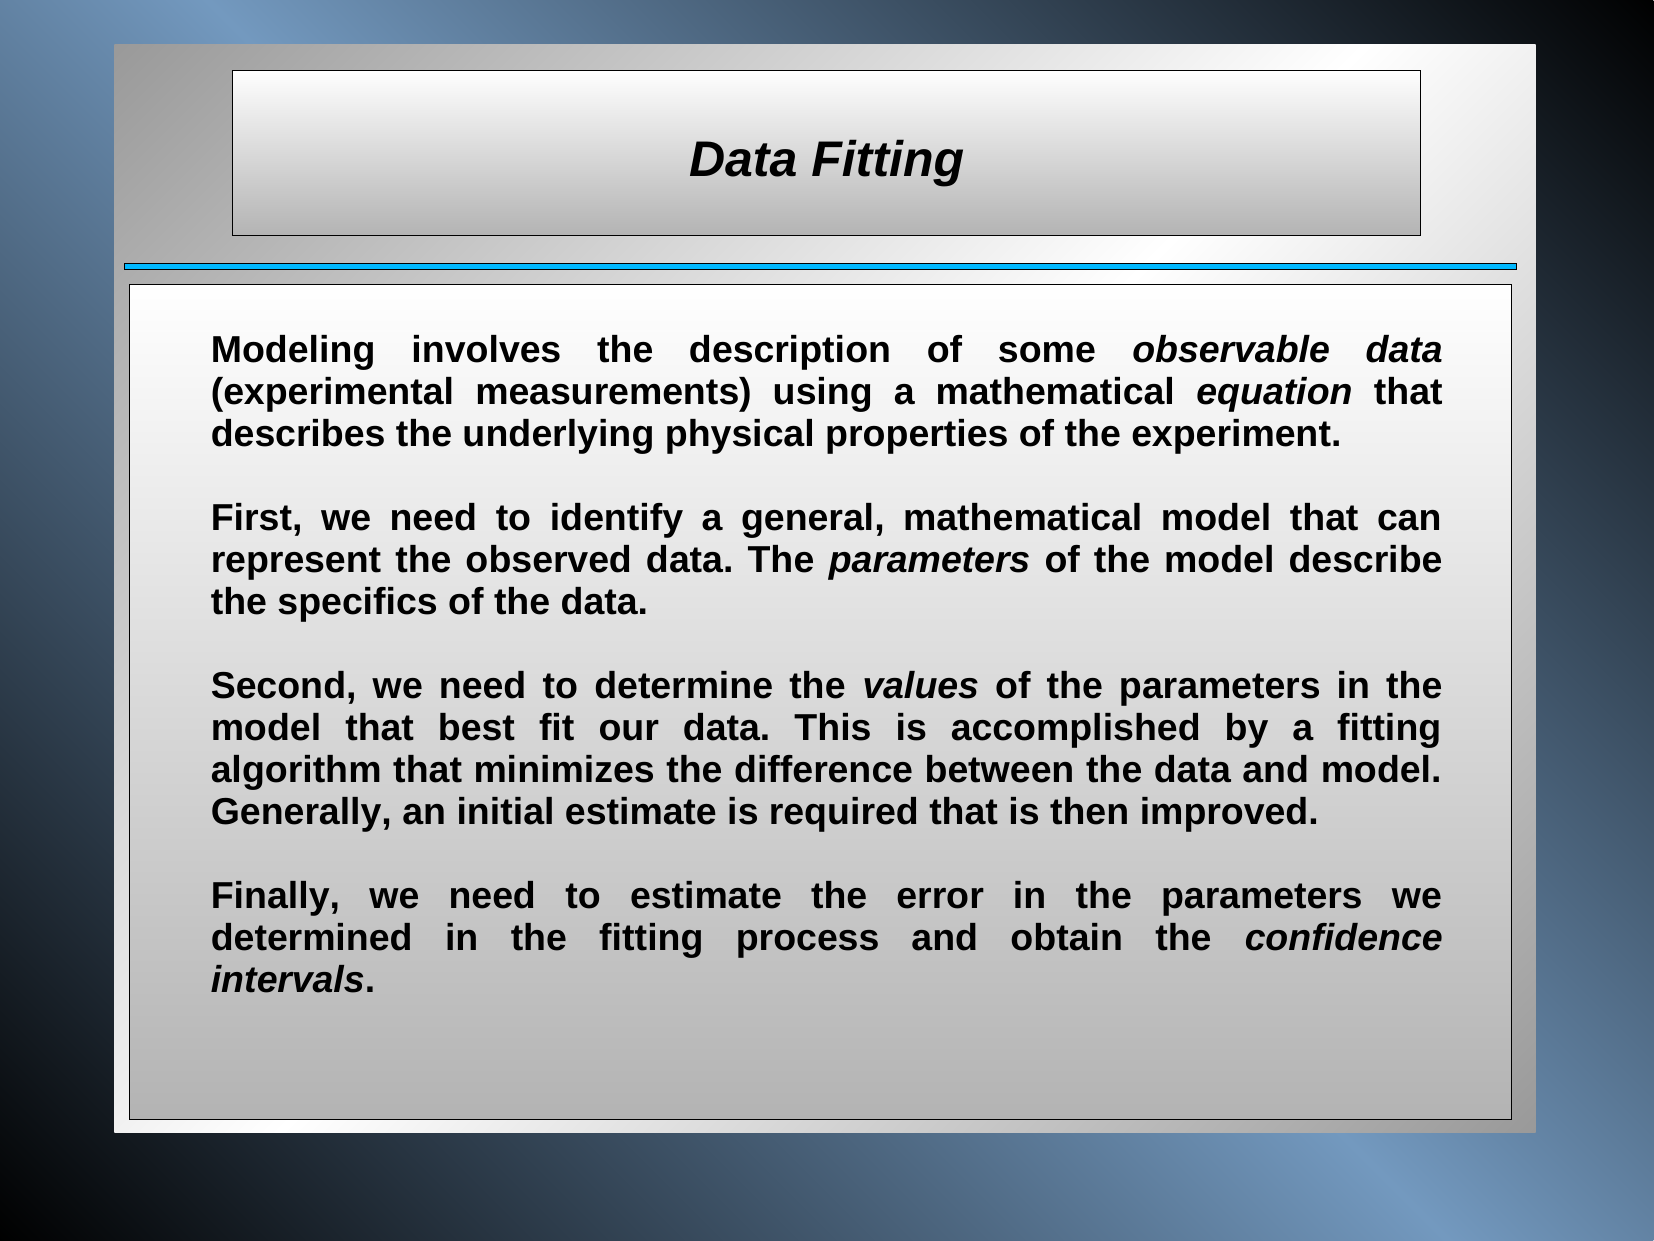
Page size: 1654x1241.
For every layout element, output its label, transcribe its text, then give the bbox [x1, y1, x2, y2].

text_box Modeling involves the description of some observable data (experimental measurements) using a mathematical equation that describes the underlying physical properties of the experiment. First, we need to identify a general, mathematical model that can represent the observed data. The parameters of the model describe the specifics of the data. Second, we need to determine the values of the parameters in the model that best fit our data. This is accomplished by a fitting algorithm that minimizes the difference between the data and model. Generally, an initial estimate is required that is then improved. Finally, we need to estimate the error in the parameters we determined in the fitting process and obtain the confidence intervals. [210, 328, 1443, 1001]
text_box [129, 284, 1512, 1120]
text_box Data Fitting [397, 131, 1256, 194]
text_box [124, 263, 1517, 270]
text_box [232, 70, 1421, 236]
